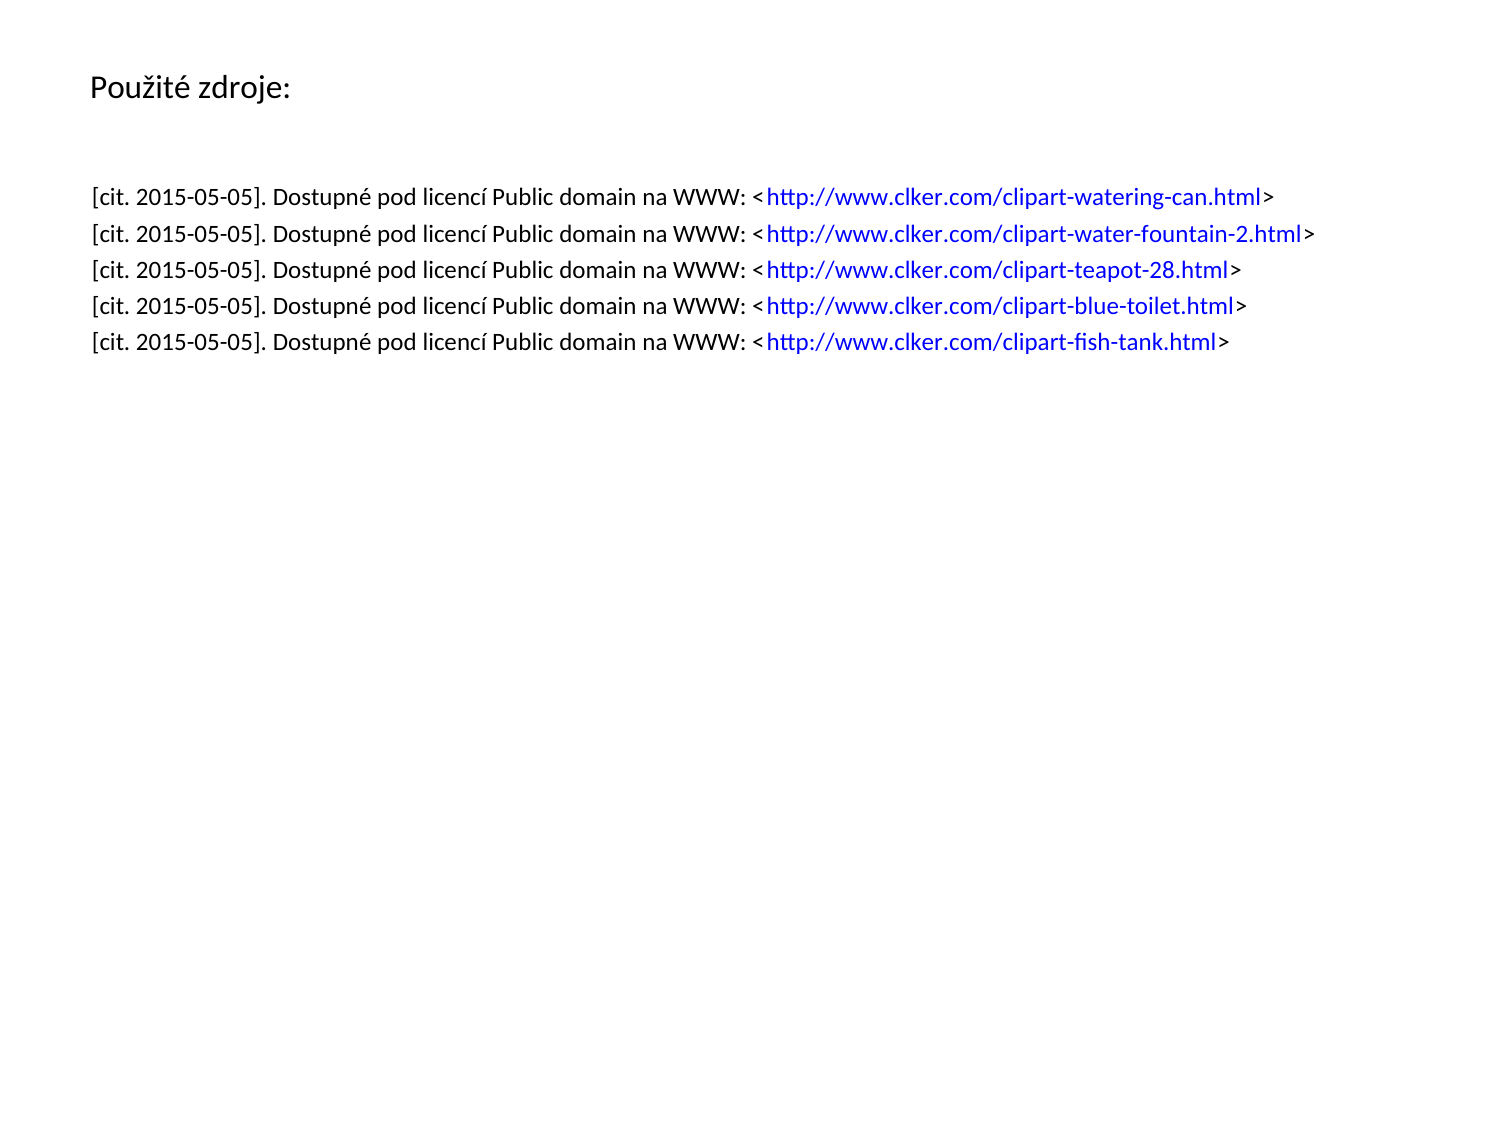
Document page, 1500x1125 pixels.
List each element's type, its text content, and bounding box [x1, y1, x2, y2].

list [cit. 2015-05-05]. Dostupné pod licencí Public domain na WWW: <http://www.clker.com/clipart-watering-can.html> [cit. 2015-05-05]. Dostupné pod licencí Public domain na WWW: <http://www.clker.com/clipart-water-fountain-2.html> [cit. 2015-05-05]. Dostupné pod licencí Public domain na WWW: <http://www.clker.com/clipart-teapot-28.html> [cit. 2015-05-05]. Dostupné pod licencí Public domain na WWW: <http://www.clker.com/clipart-blue-toilet.html> [cit. 2015-05-05]. Dostupné pod licencí Public domain na WWW: <http://www.clker.com/clipart-fish-tank.html> [76, 137, 1427, 880]
title Použité zdroje: [75, 45, 1426, 126]
